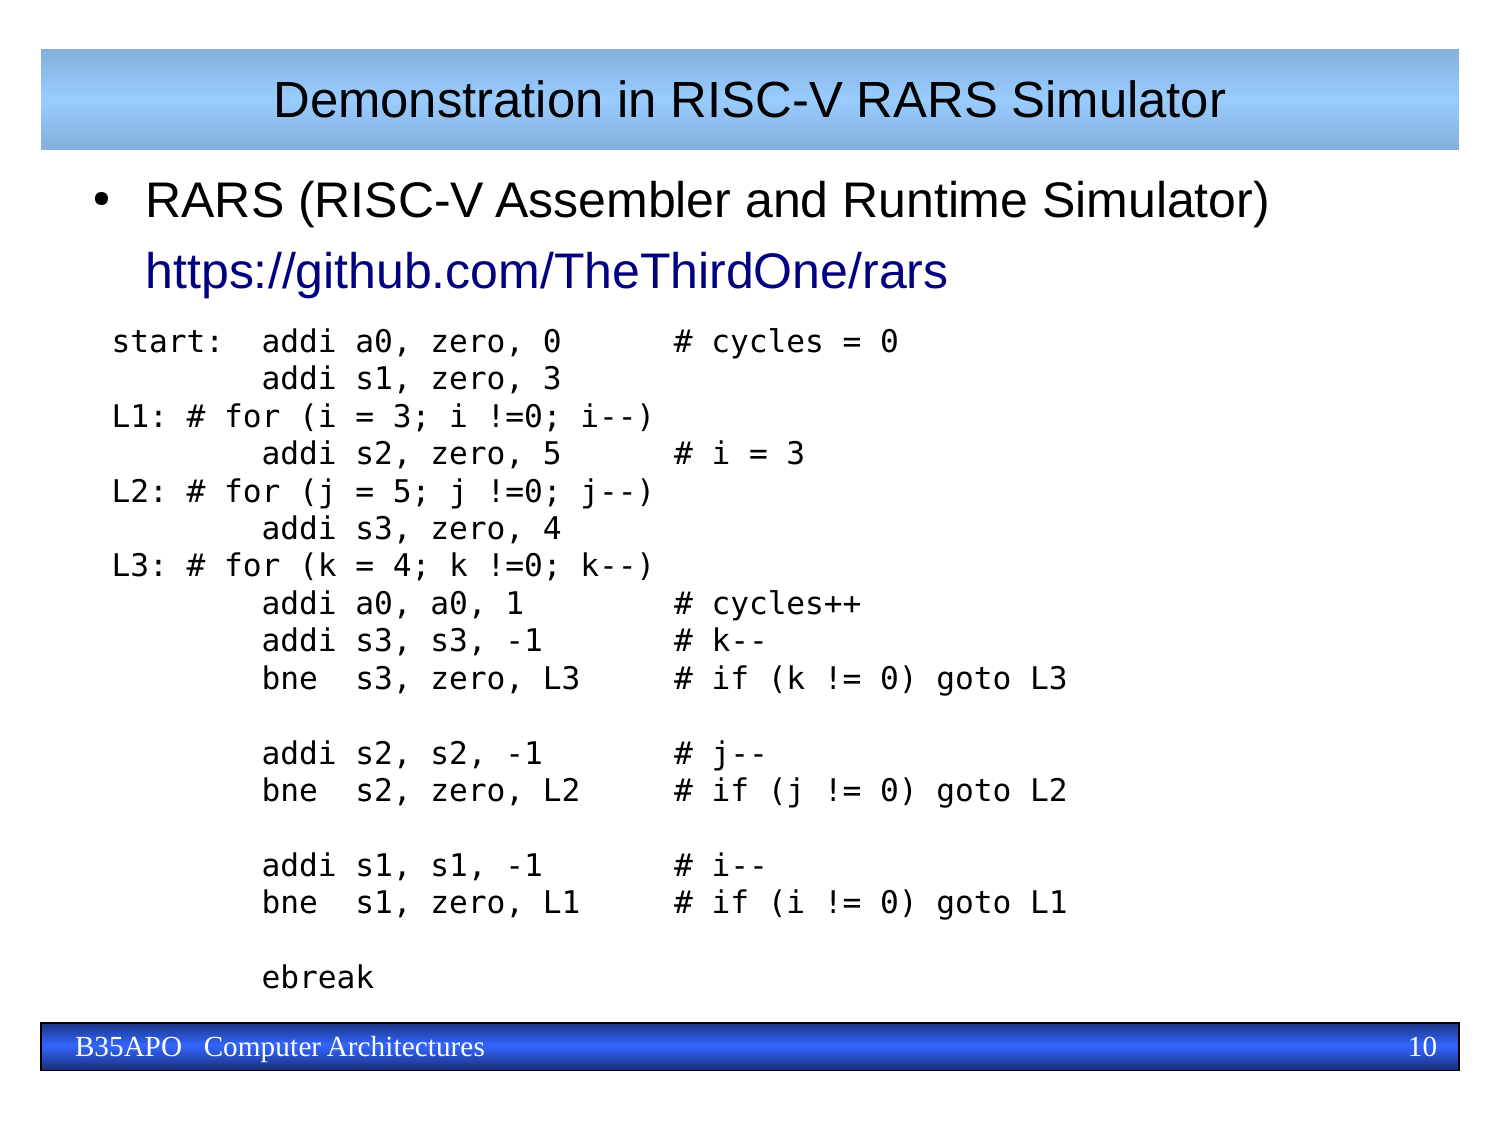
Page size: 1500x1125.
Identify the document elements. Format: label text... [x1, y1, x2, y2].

text_box start: addi a0, zero, 0 # cycles = 0 addi s1, zero, 3 L1: # for (i = 3; i !=0; i--) addi s2, zero, 5 # i = 3 L2: # for (j = 5; j !=0; j--) addi s3, zero, 4 L3: # for (k = 4; k !=0; k--) addi a0, a0, 1 # cycles++ addi s3, s3, -1 # k-- bne s3, zero, L3 # if (k != 0) goto L3 addi s2, s2, -1 # j-- bne s2, zero, L2 # if (j != 0) goto L2 addi s1, s1, -1 # i-- bne s1, zero, L1 # if (i != 0) goto L1 ebreak [96, 313, 1361, 1040]
title Demonstration in RISC-V RARS Simulator [41, 49, 1459, 150]
list RARS (RISC-V Assembler and Runtime Simulator) https://github.com/TheThirdOne/rars [75, 172, 1426, 333]
